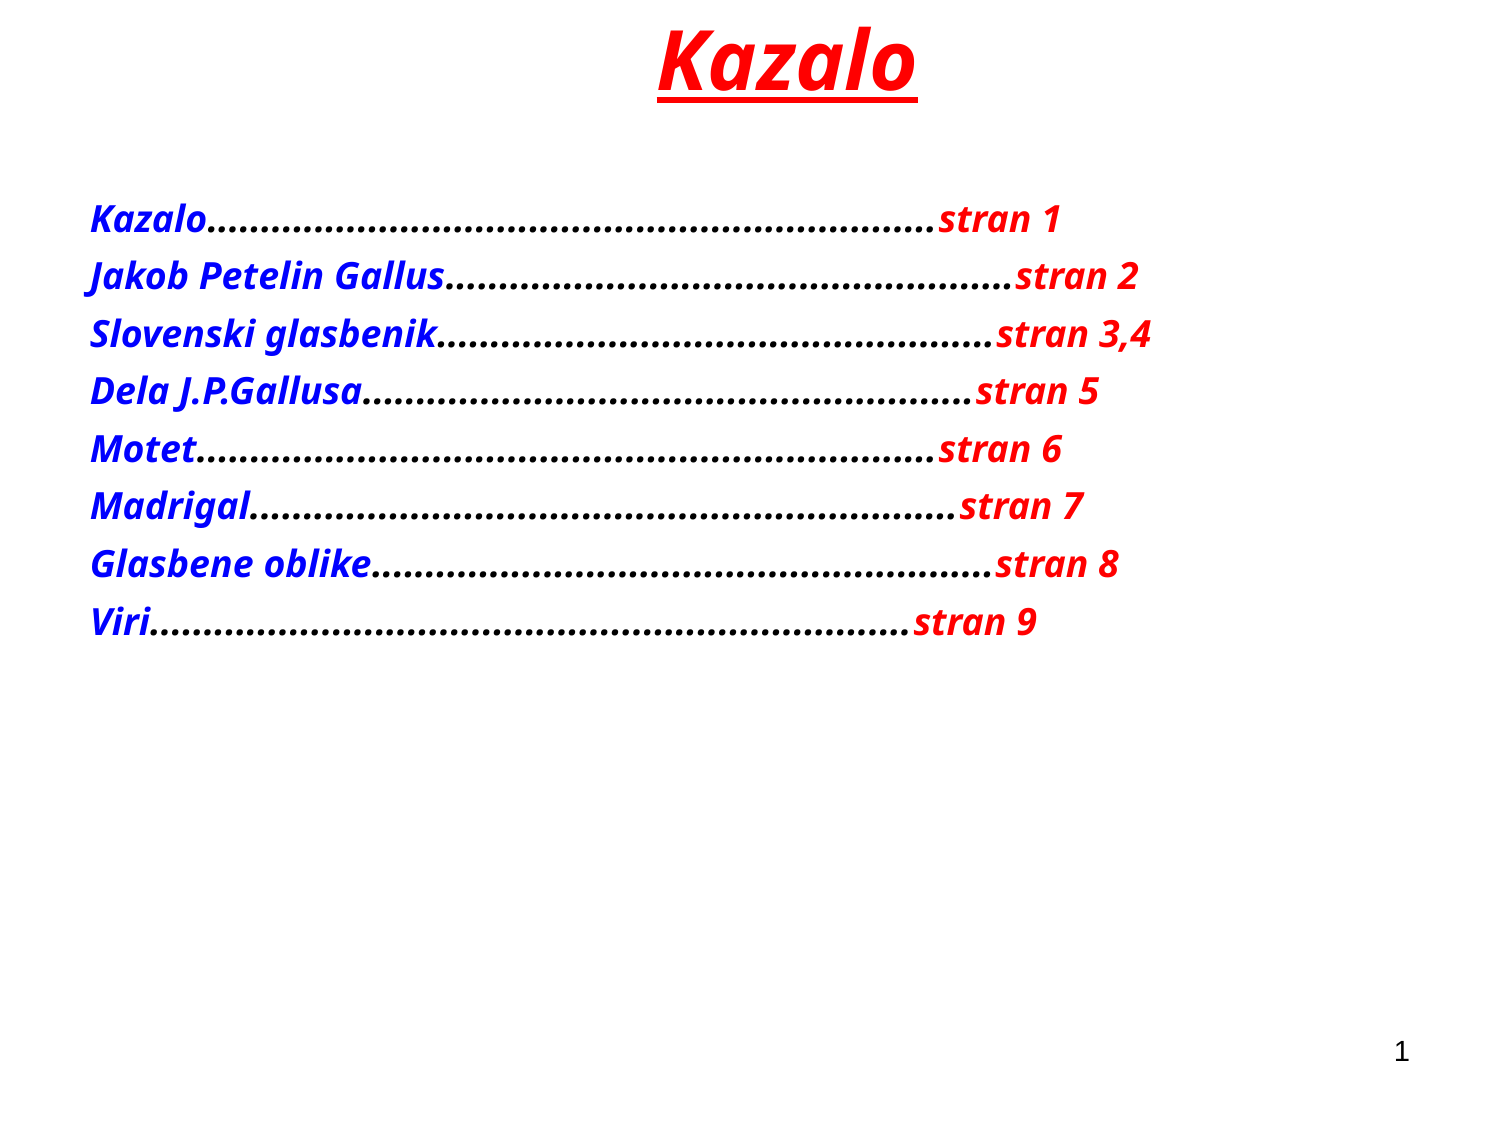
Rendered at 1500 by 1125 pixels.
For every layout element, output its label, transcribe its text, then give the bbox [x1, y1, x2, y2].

slide_number <number> [1074, 1053, 1425, 1103]
text_box Kazalo....................................................................stran 1 Jakob Petelin Gallus.....................................................stran 2 Slovenski glasbenik....................................................stran 3,4 Dela J.P.Gallusa.........................................................stran 5 Motet.....................................................................stran 6 Madrigal..................................................................stran 7 Glasbene oblike..........................................................stran 8 Viri.......................................................................stran 9 [75, 187, 1463, 1053]
text_box Kazalo [299, 0, 1275, 115]
